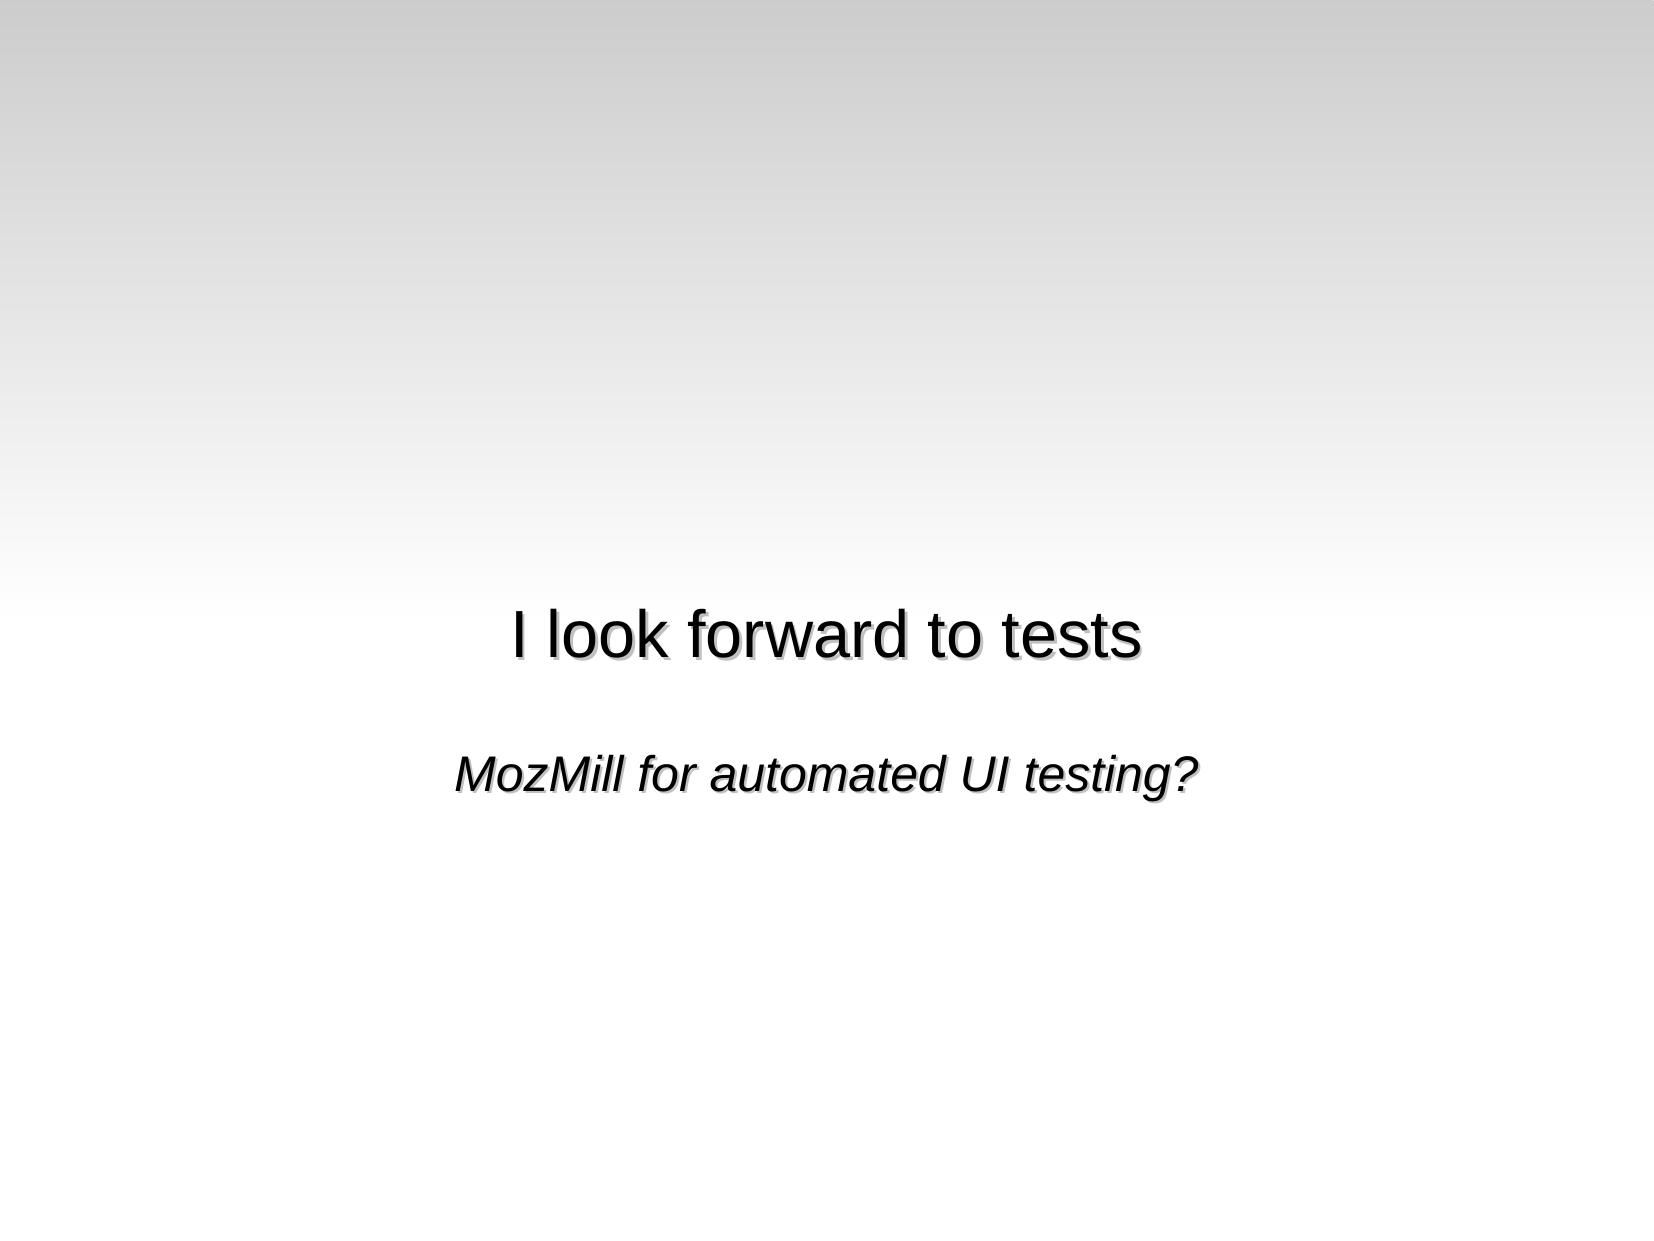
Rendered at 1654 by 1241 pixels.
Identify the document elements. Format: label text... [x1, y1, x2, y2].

subtitle I look forward to tests MozMill for automated UI testing? [82, 290, 1571, 1109]
